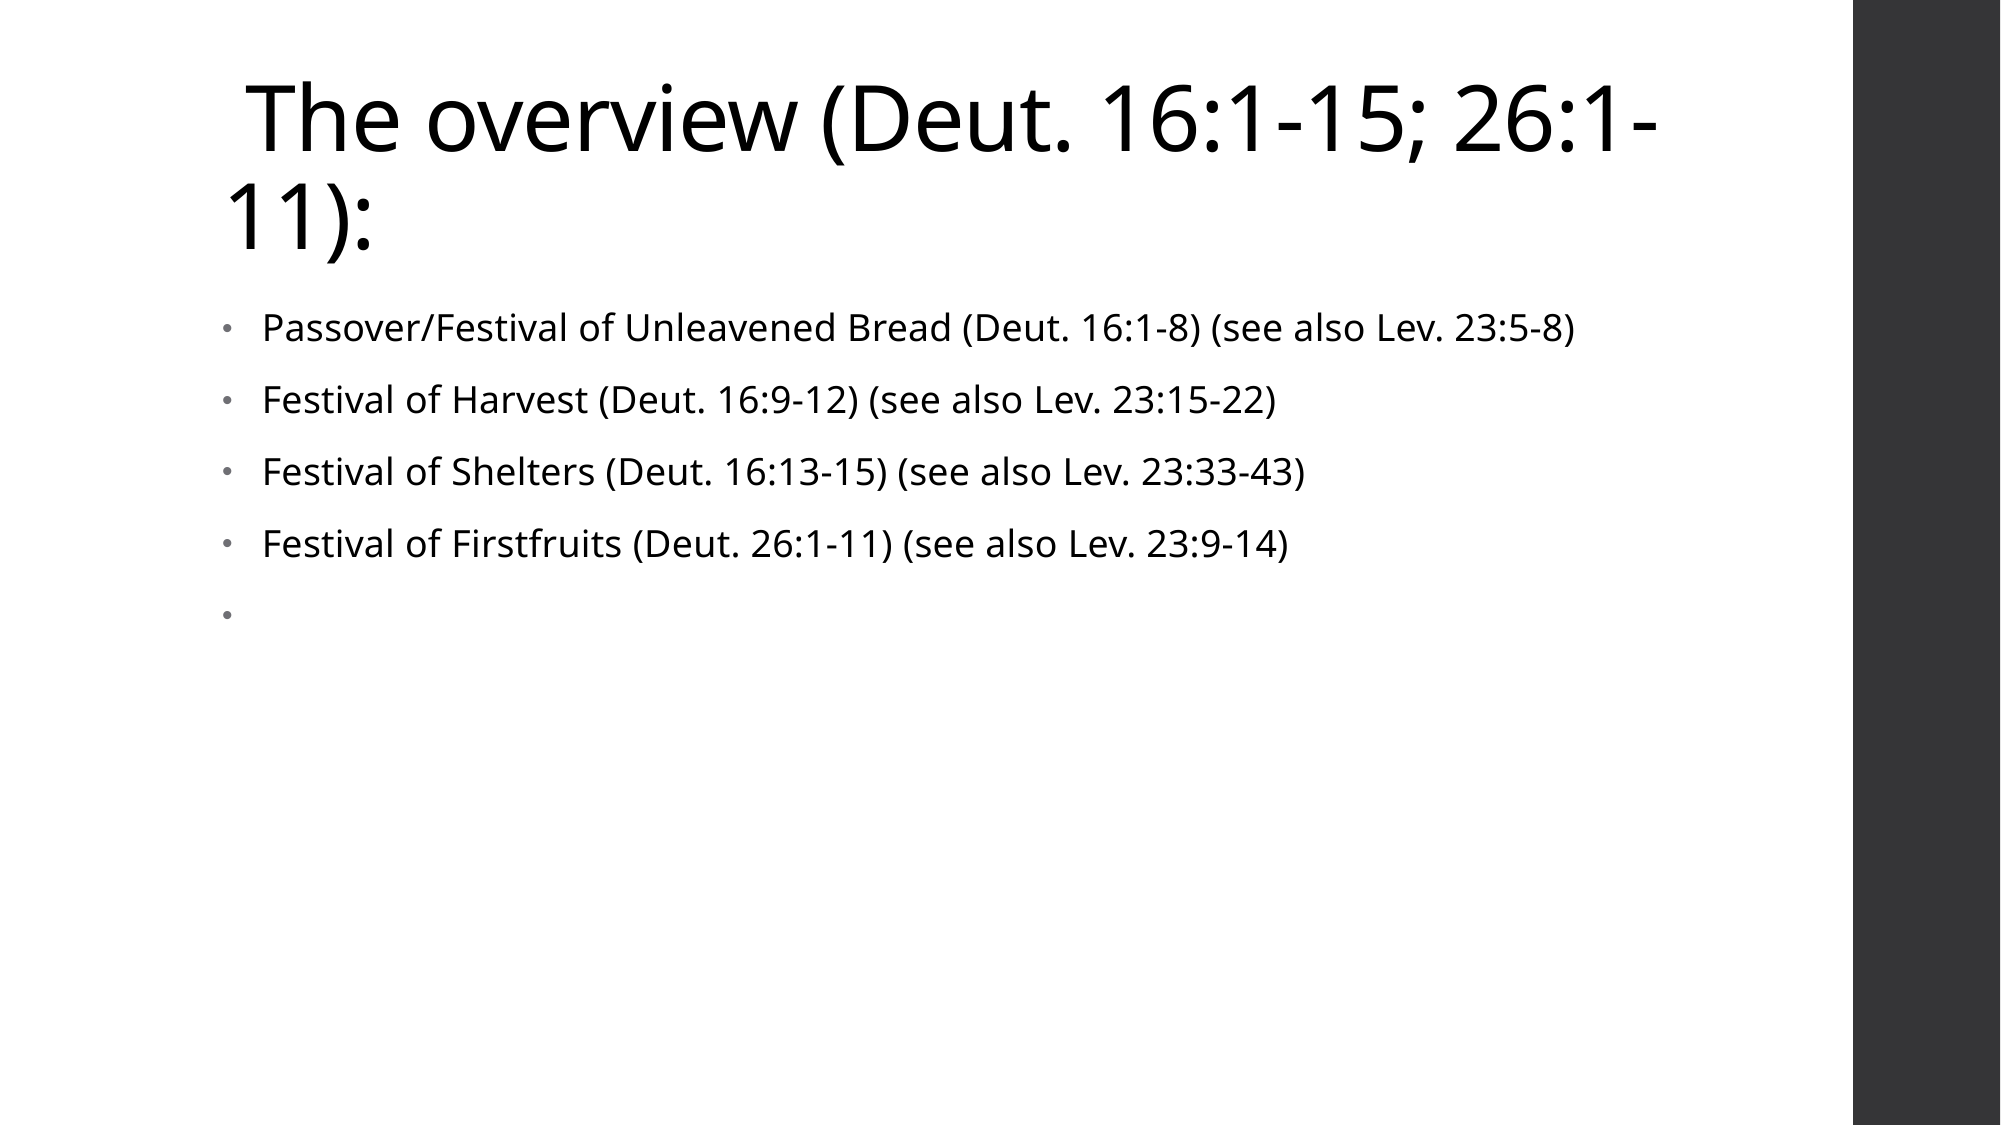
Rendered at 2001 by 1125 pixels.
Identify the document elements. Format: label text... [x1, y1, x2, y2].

title The overview (Deut. 16:1-15; 26:1-11): [206, 60, 1797, 278]
list Passover/Festival of Unleavened Bread (Deut. 16:1-8) (see also Lev. 23:5-8) Festival of Harvest (Deut. 16:9-12) (see also Lev. 23:15-22) Festival of Shelters (Deut. 16:13-15) (see also Lev. 23:33-43) Festival of Firstfruits (Deut. 26:1-11) (see also Lev. 23:9-14) [206, 299, 1617, 1014]
